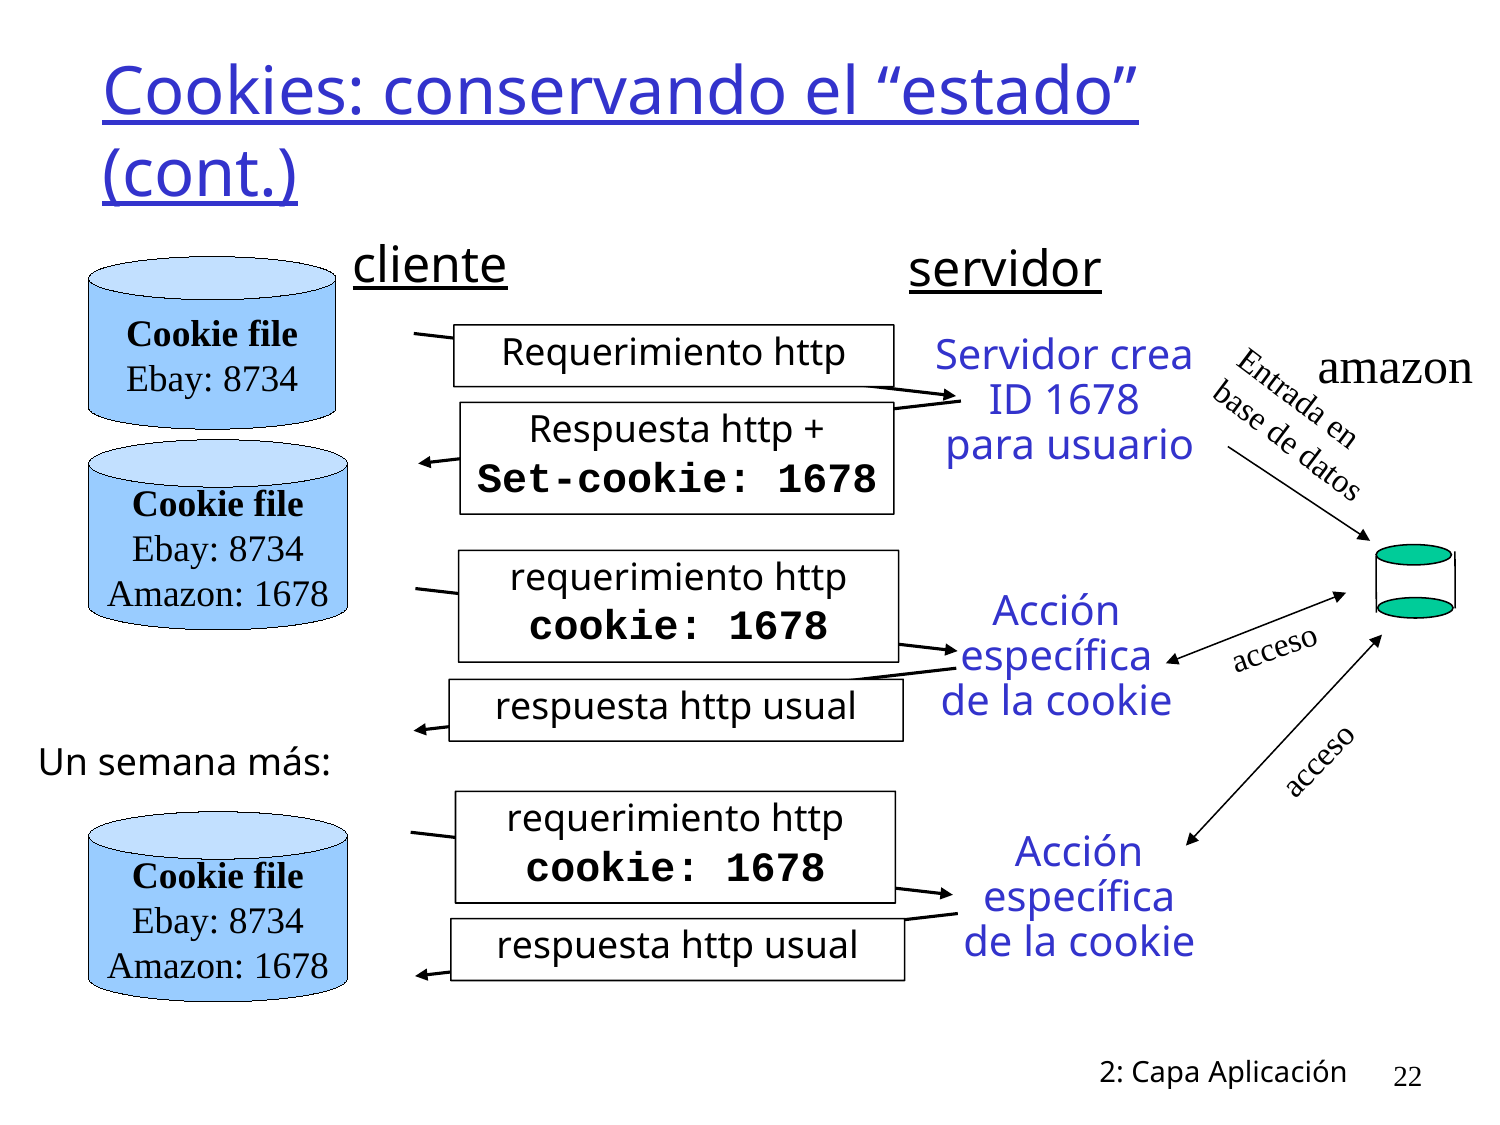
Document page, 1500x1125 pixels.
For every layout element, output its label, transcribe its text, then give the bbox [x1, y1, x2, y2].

text_box respuesta http usual [450, 918, 905, 975]
text_box amazon [1302, 326, 1489, 402]
text_box Cookie file Ebay: 8734 Amazon: 1678 [88, 465, 348, 630]
text_box requerimiento http cookie: 1678 [455, 791, 896, 898]
text_box Acción específica de la cookie [948, 822, 1211, 973]
text_box [453, 381, 894, 387]
text_box Cookie file Ebay: 8734 Amazon: 1678 [88, 837, 348, 1002]
text_box acceso [1208, 600, 1321, 644]
text_box [455, 898, 896, 904]
text_box servidor [894, 235, 1118, 305]
text_box Cookie file Ebay: 8734 [88, 280, 336, 430]
text_box acceso [1211, 604, 1339, 692]
text_box [449, 736, 904, 742]
text_box [450, 975, 905, 981]
text_box Servidor crea ID 1678 para usuario [919, 326, 1210, 477]
text_box [458, 657, 899, 663]
text_box Requerimiento http [453, 324, 894, 381]
text_box Respuesta http + Set-cookie: 1678 [460, 402, 894, 509]
title Cookies: conservando el “estado” (cont.) [87, 37, 1363, 225]
text_box cliente [337, 231, 524, 302]
text_box Acción específica de la cookie [925, 582, 1188, 733]
text_box Un semana más: [22, 735, 347, 792]
text_box requerimiento http cookie: 1678 [458, 550, 899, 657]
text_box respuesta http usual [449, 679, 904, 736]
text_box acceso [1255, 696, 1378, 821]
text_box [460, 509, 894, 515]
text_box Entrada en base de datos [1210, 322, 1414, 524]
